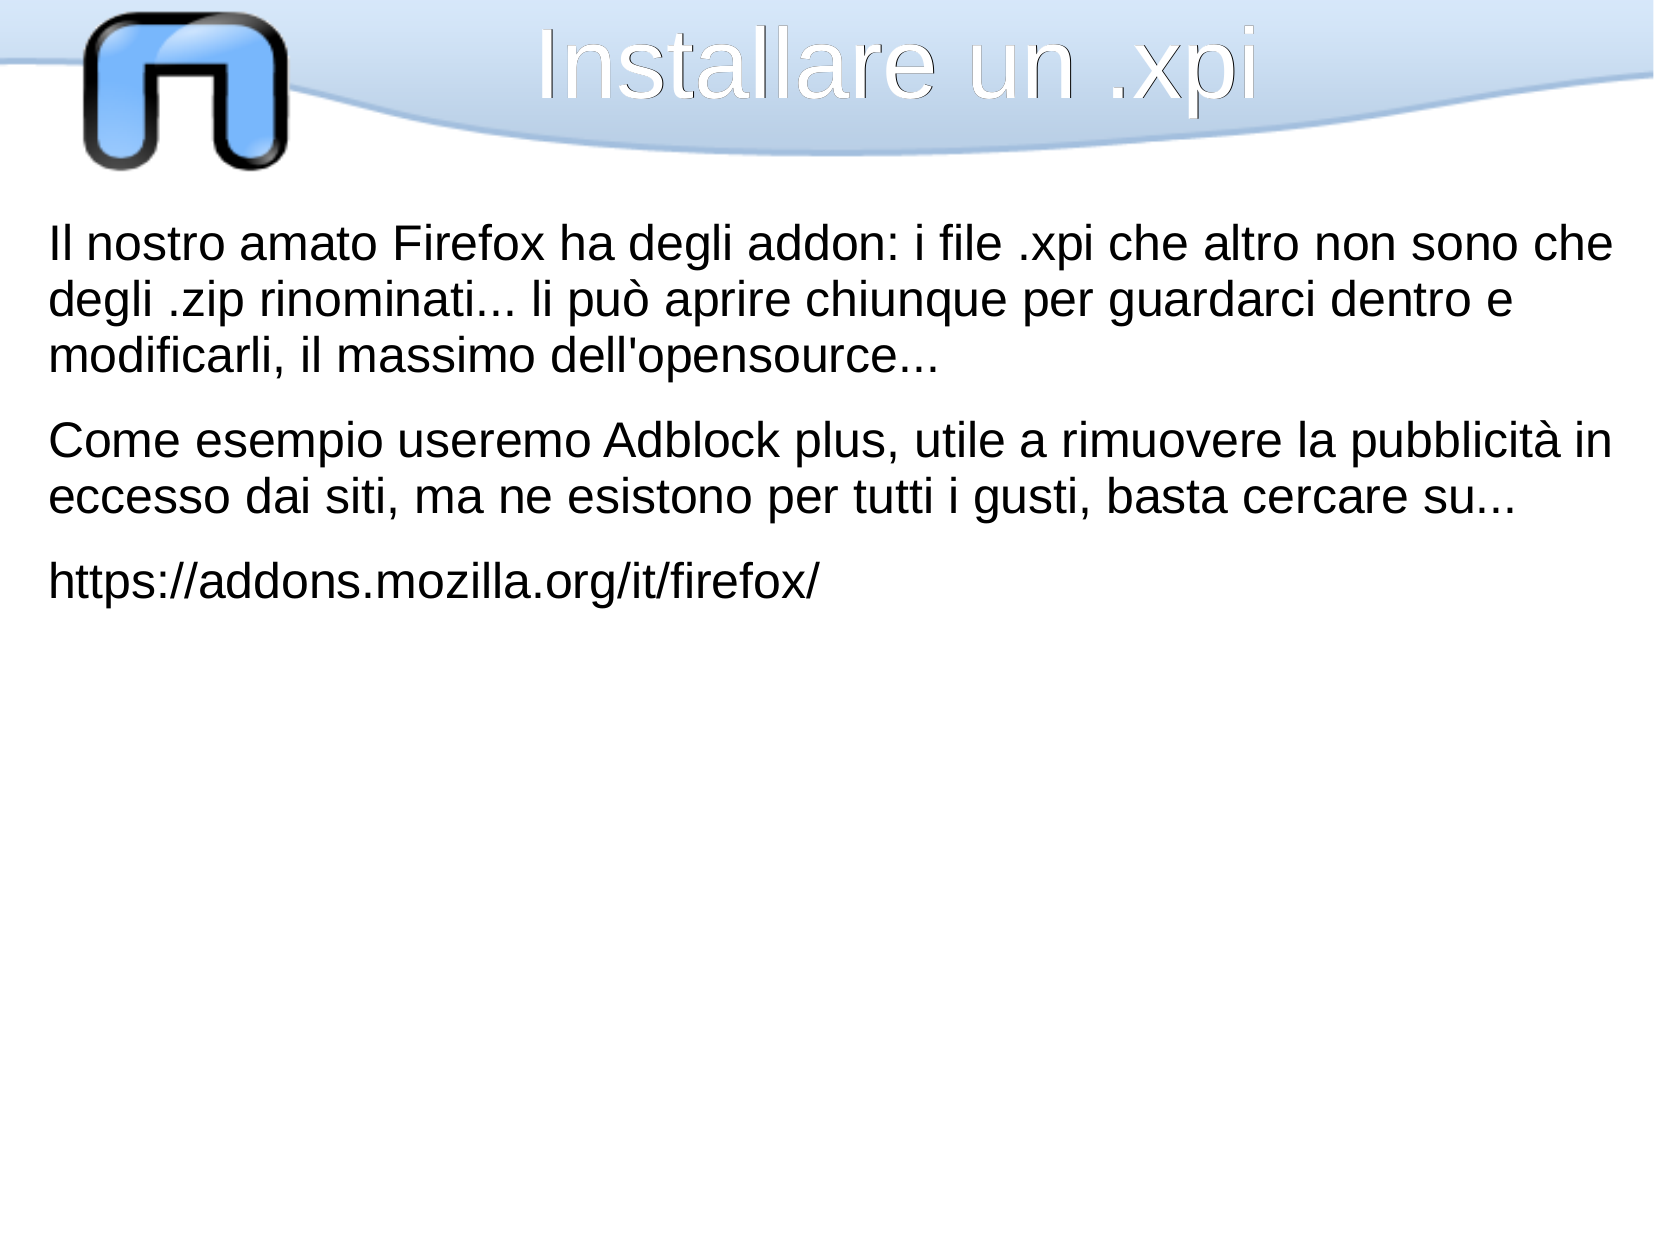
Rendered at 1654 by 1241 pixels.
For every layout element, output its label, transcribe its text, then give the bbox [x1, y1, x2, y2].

list Il nostro amato Firefox ha degli addon: i file .xpi che altro non sono che degli .zip rinominati... li può aprire chiunque per guardarci dentro e modificarli, il massimo dell'opensource... Come esempio useremo Adblock plus, utile a rimuovere la pubblicità in eccesso dai siti, ma ne esistono per tutti i gusti, basta cercare su... https://addons.mozilla.org/it/firefox/ [0, 209, 1654, 1241]
picture [0, 0, 1654, 209]
text_box Installare un .xpi [325, 0, 1498, 140]
